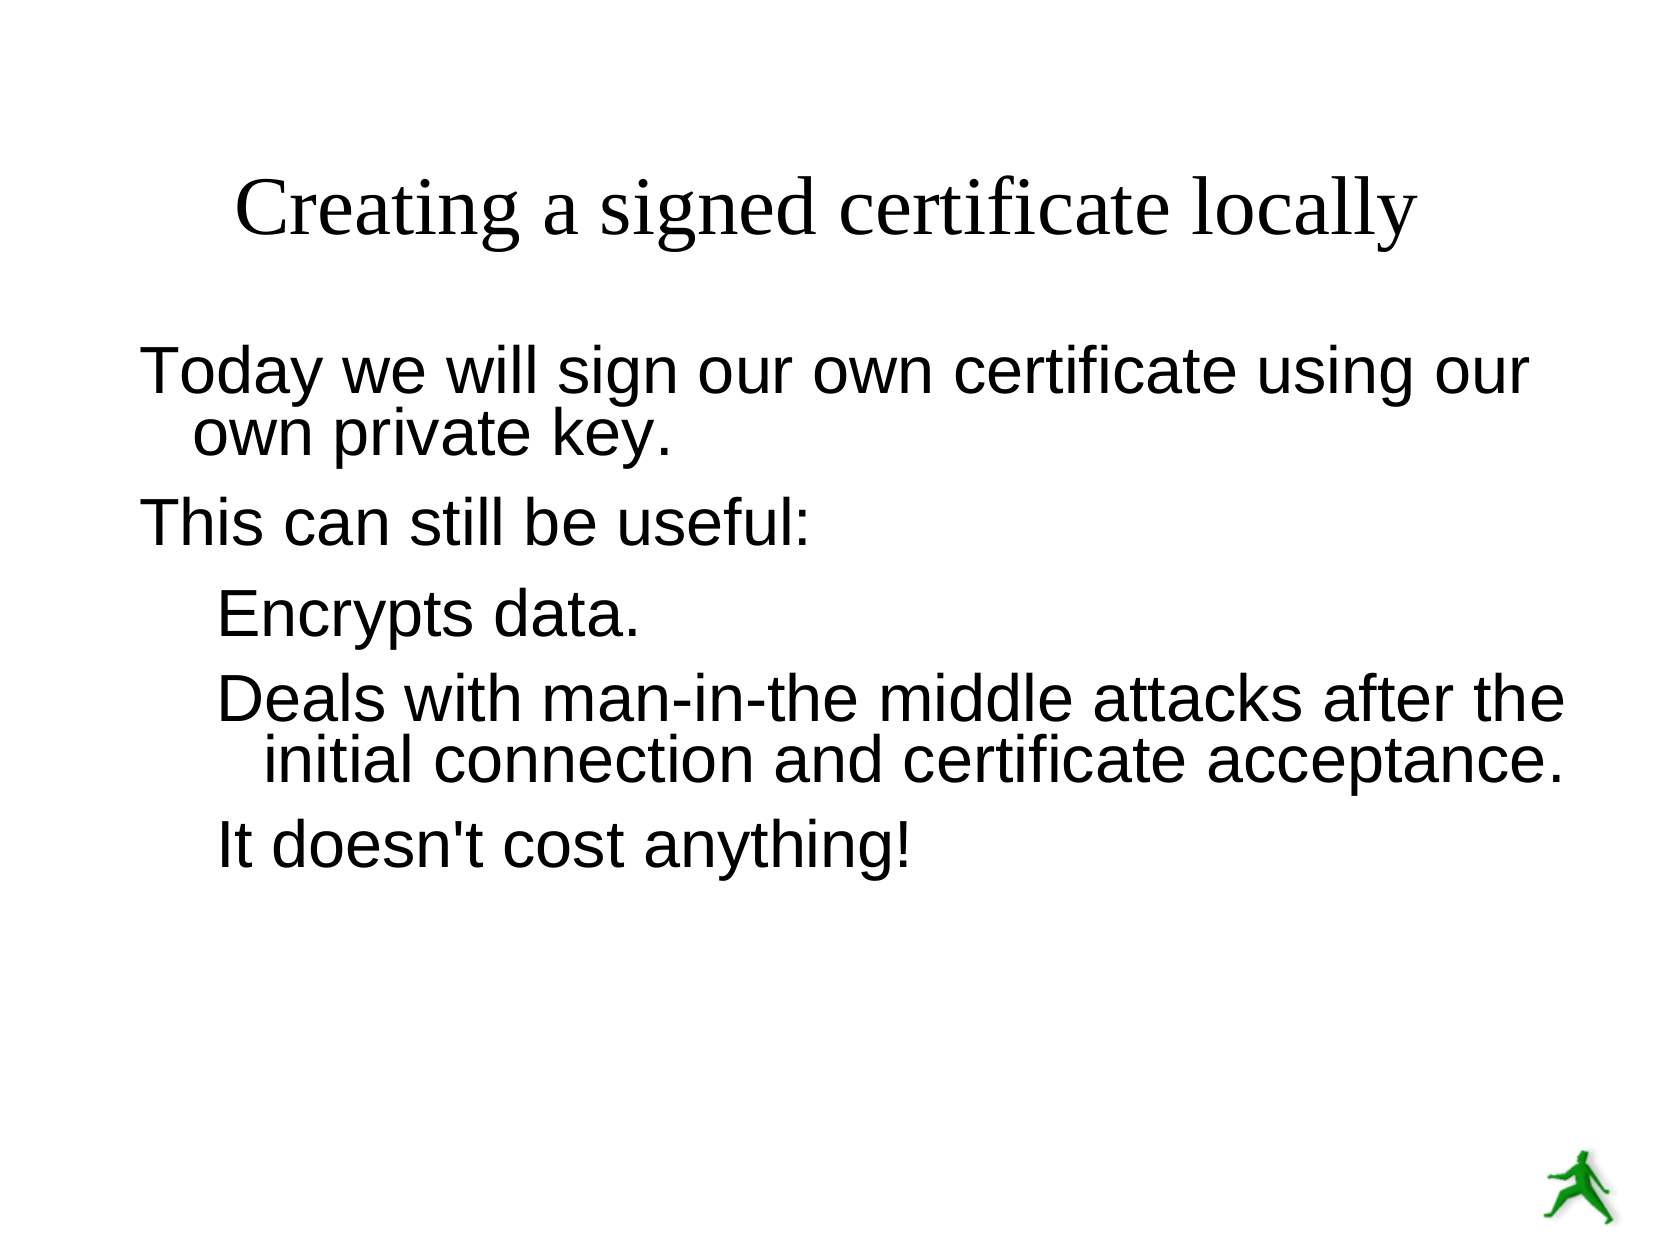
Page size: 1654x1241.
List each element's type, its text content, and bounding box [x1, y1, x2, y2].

list Today we will sign our own certificate using our own private key. This can still be useful: Encrypts data. Deals with man-in-the middle attacks after the initial connection and certificate acceptance. It doesn't cost anything! [121, 344, 1577, 1199]
title Creating a signed certificate locally [121, 102, 1534, 311]
picture [1541, 1135, 1634, 1227]
